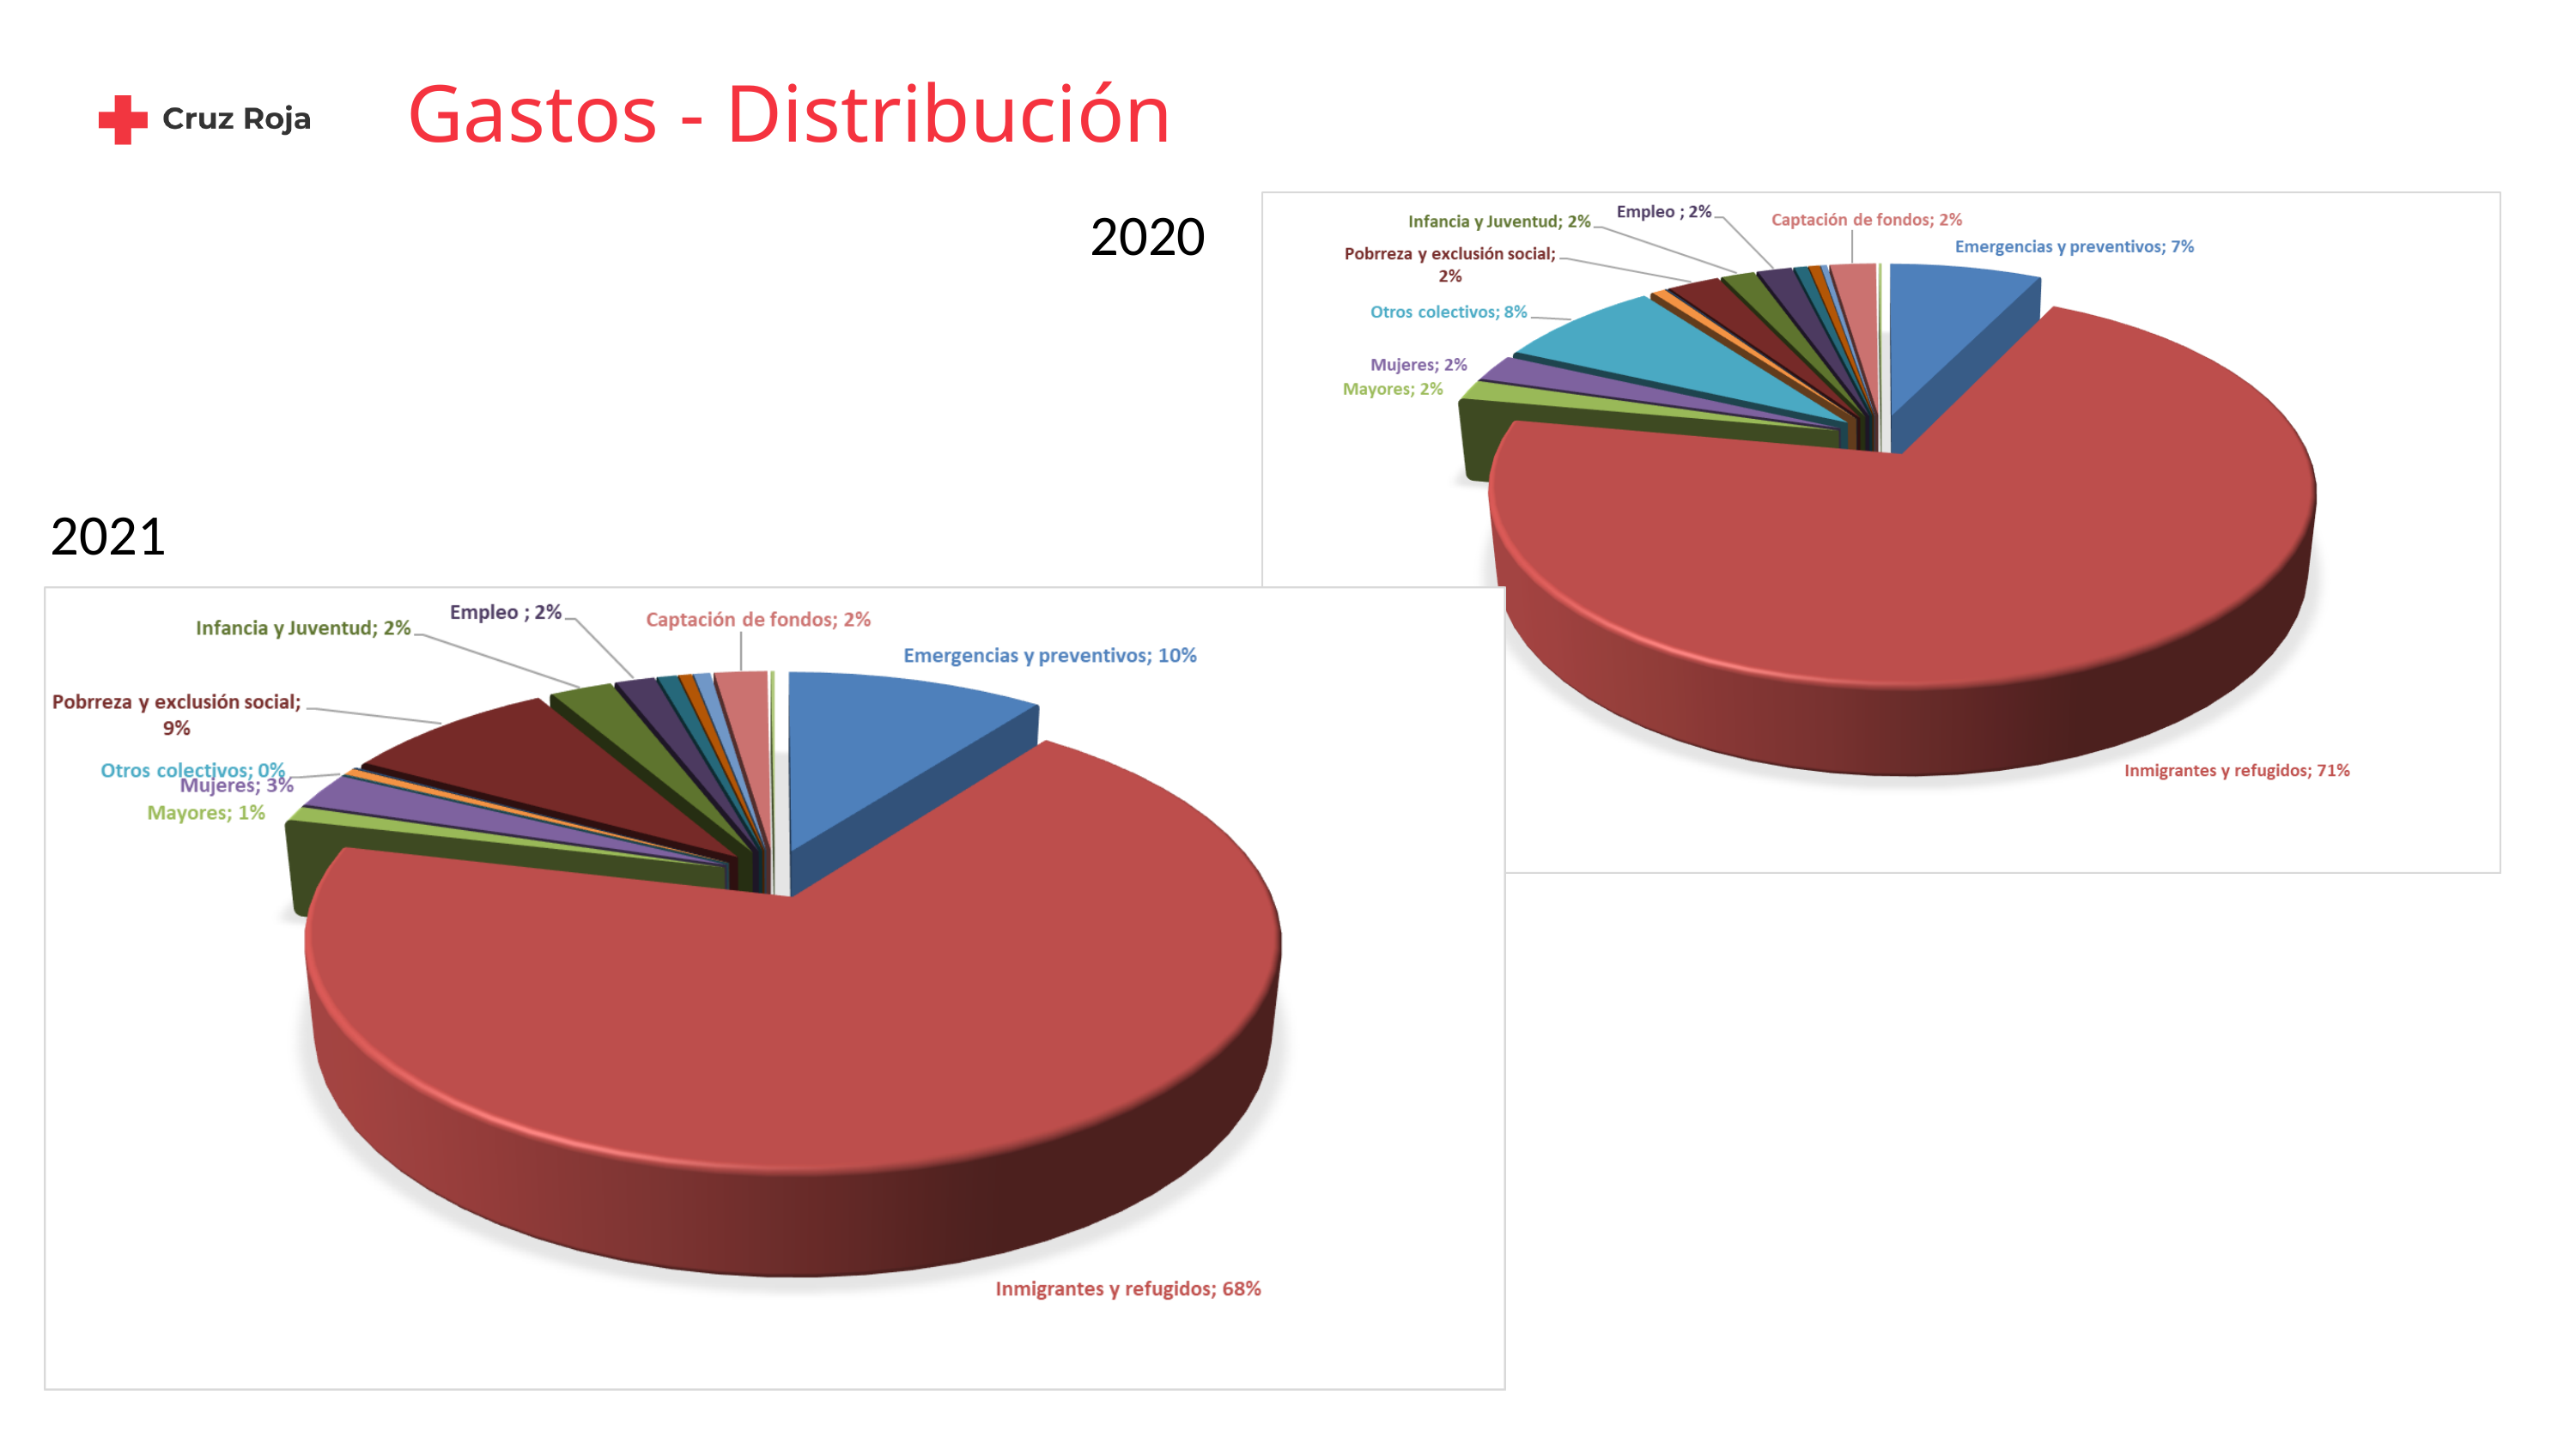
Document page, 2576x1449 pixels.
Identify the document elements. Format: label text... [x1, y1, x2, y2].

picture [44, 191, 2501, 1391]
text_box 2021 [44, 491, 180, 574]
text_box Gastos - Distribución [393, 75, 2501, 165]
text_box 2020 [1084, 191, 1220, 275]
